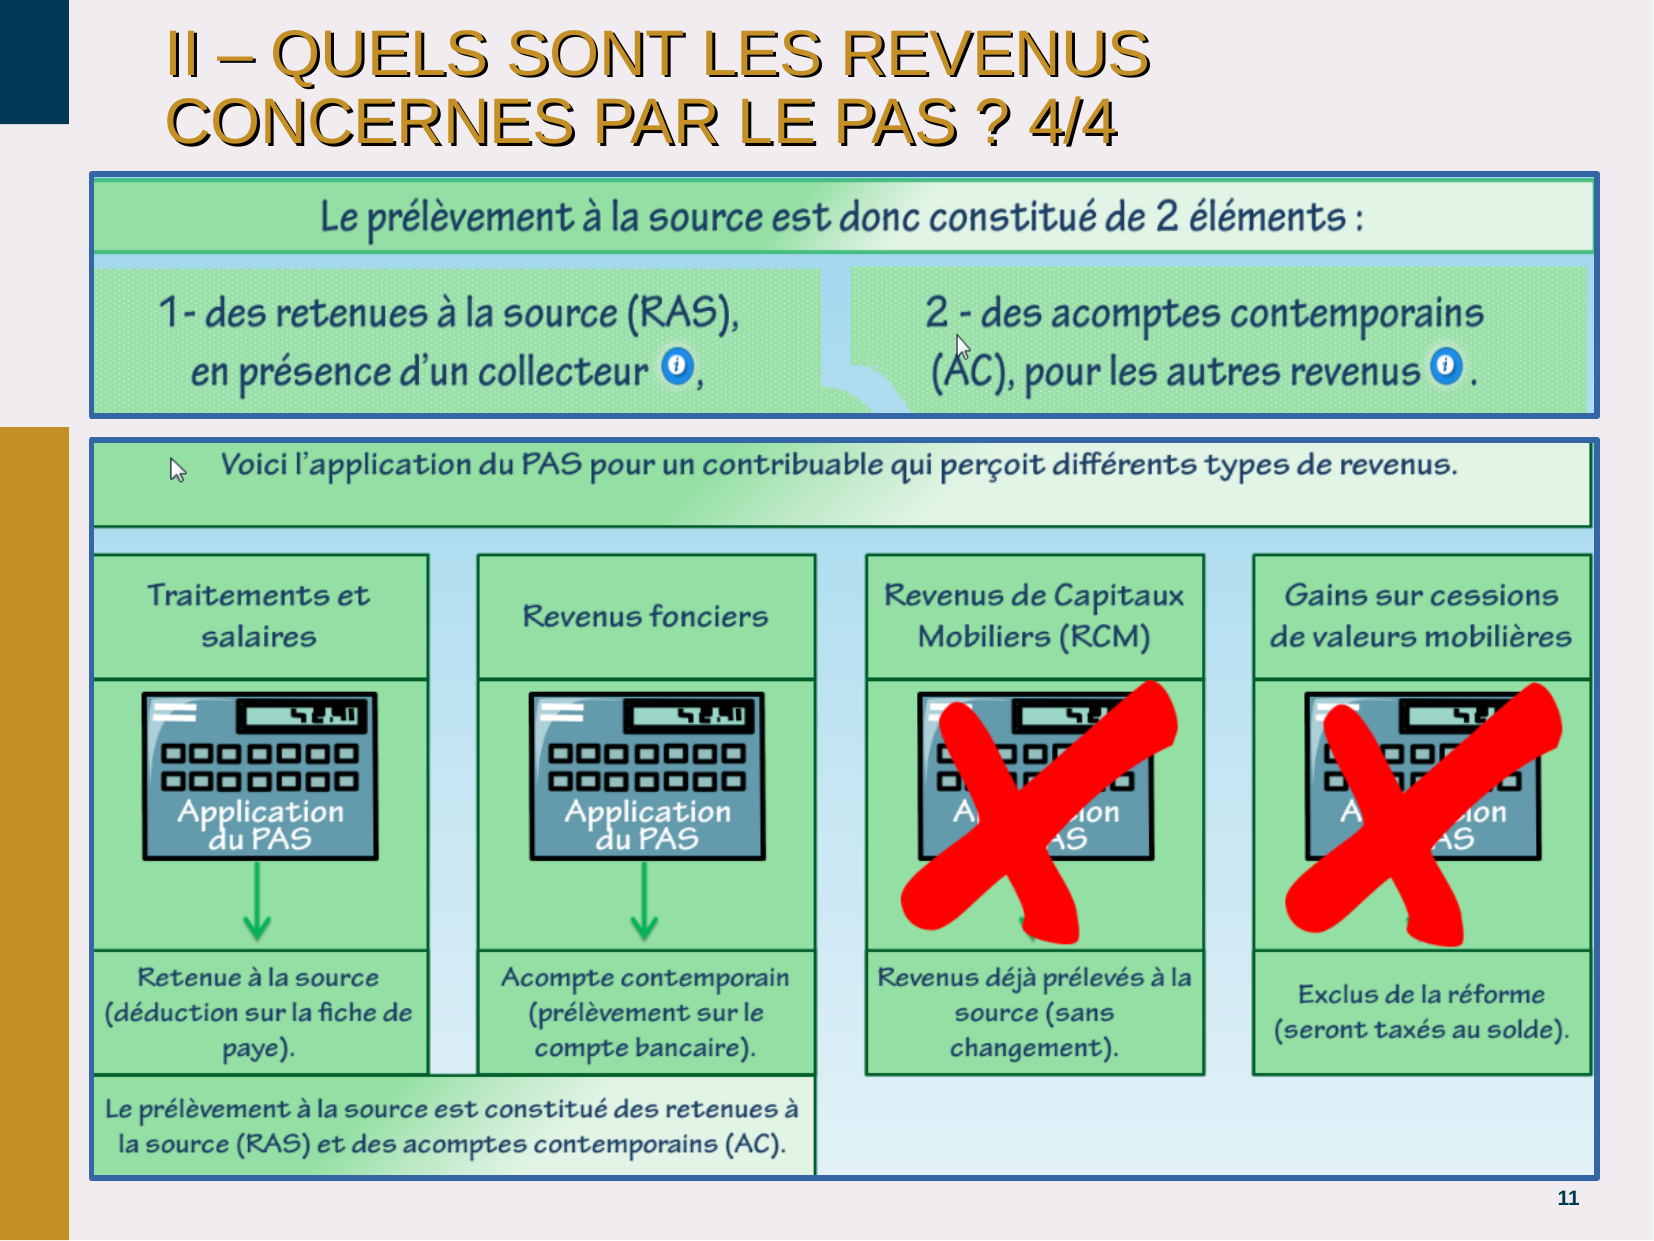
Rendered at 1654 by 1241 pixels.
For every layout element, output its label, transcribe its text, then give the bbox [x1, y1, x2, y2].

picture [94, 442, 1595, 1176]
text_box <numéro> [1429, 1181, 1595, 1220]
title II – QUELS SONT LES REVENUS CONCERNES PAR LE PAS ? 4/4 [164, 18, 1300, 159]
picture [94, 177, 1595, 414]
